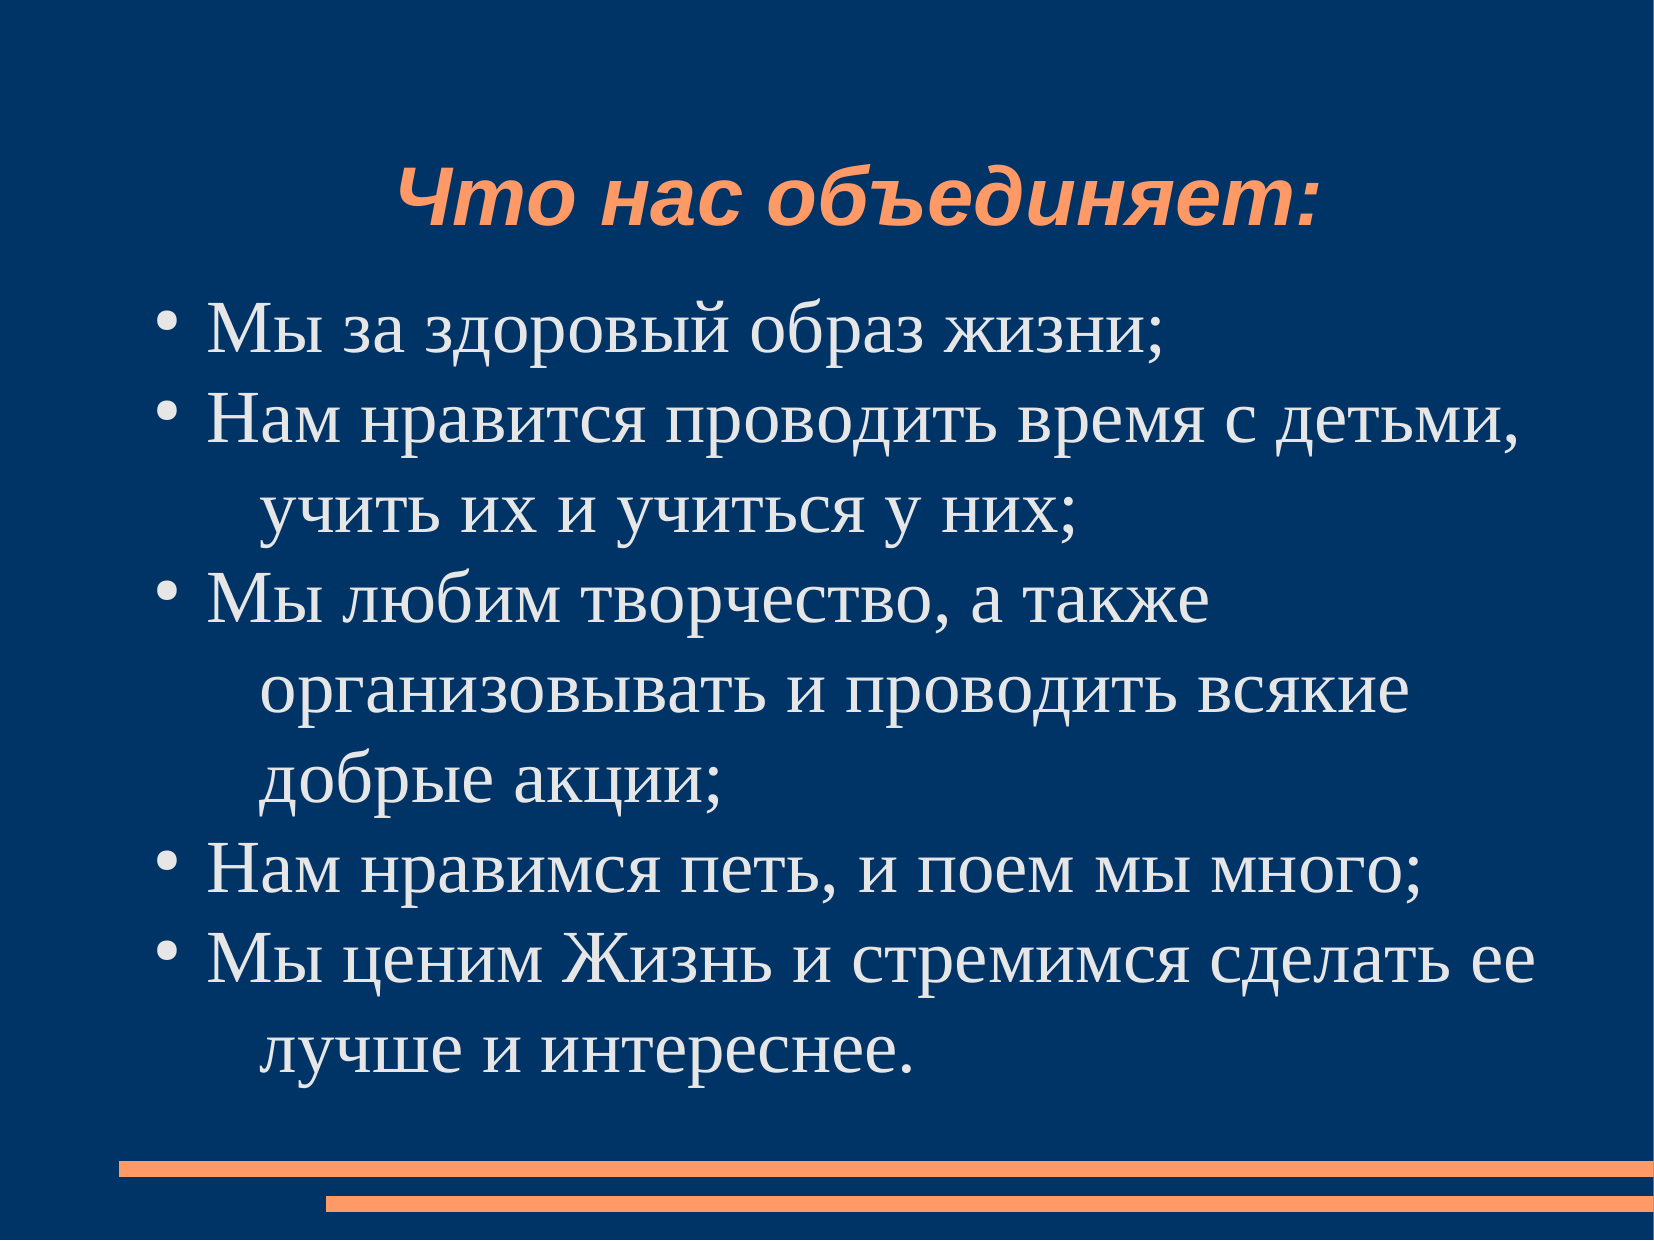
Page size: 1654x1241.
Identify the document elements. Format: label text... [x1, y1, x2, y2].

list Мы за здоровый образ жизни; Нам нравится проводить время с детьми, учить их и учиться у них; Мы любим творчество, а также организовывать и проводить всякие добрые акции; Нам нравимся петь, и поем мы много; Мы ценим Жизнь и стремимся сделать ее лучше и интереснее. [118, 277, 1558, 1096]
title Что нас объединяет: [152, 88, 1565, 296]
